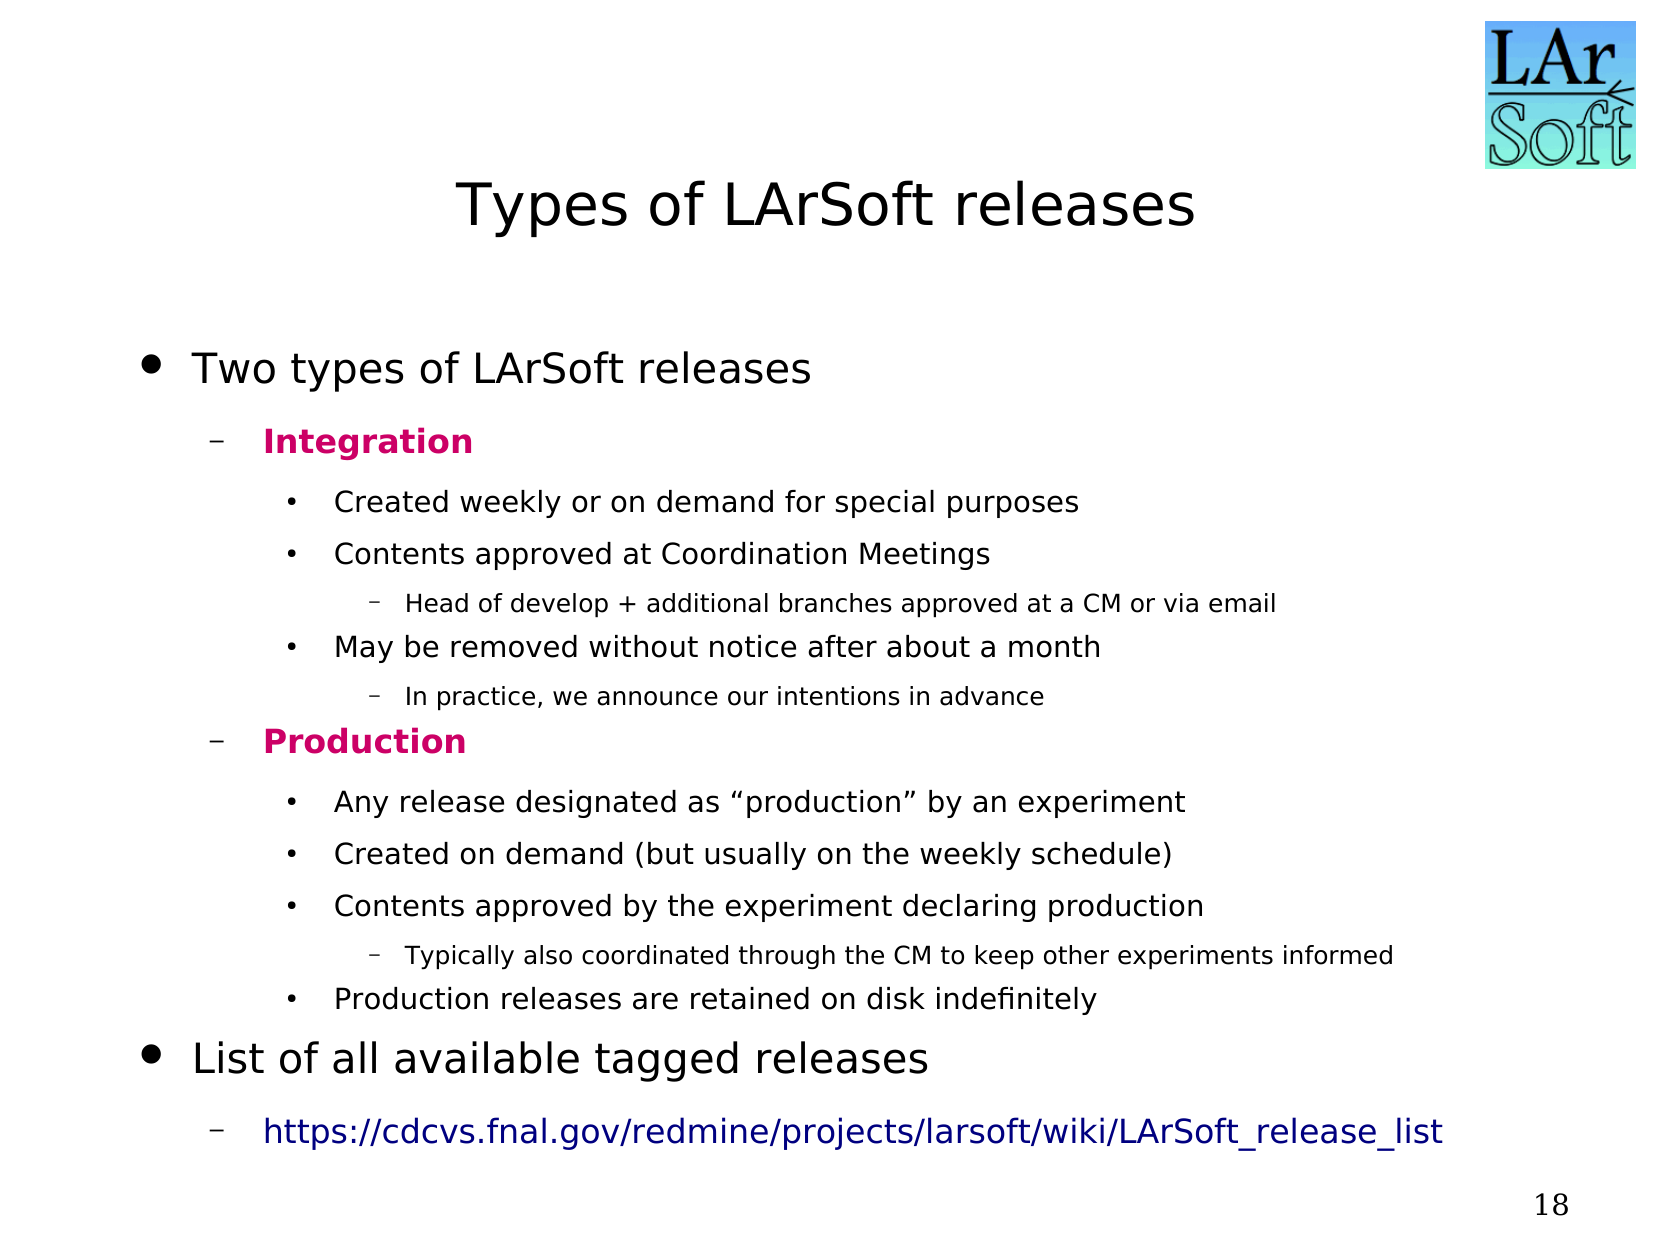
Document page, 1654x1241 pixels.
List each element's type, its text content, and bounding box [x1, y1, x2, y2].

list Two types of LArSoft releases Integration Created weekly or on demand for special purposes Contents approved at Coordination Meetings Head of develop + additional branches approved at a CM or via email May be removed without notice after about a month In practice, we announce our intentions in advance Production Any release designated as “production” by an experiment Created on demand (but usually on the weekly schedule) Contents approved by the experiment declaring production Typically also coordinated through the CM to keep other experiments informed Production releases are retained on disk indefinitely List of all available tagged releases https://cdcvs.fnal.gov/redmine/projects/larsoft/wiki/LArSoft_release_list [121, 344, 1533, 1151]
title Types of LArSoft releases [121, 102, 1533, 310]
picture [1485, 21, 1636, 169]
